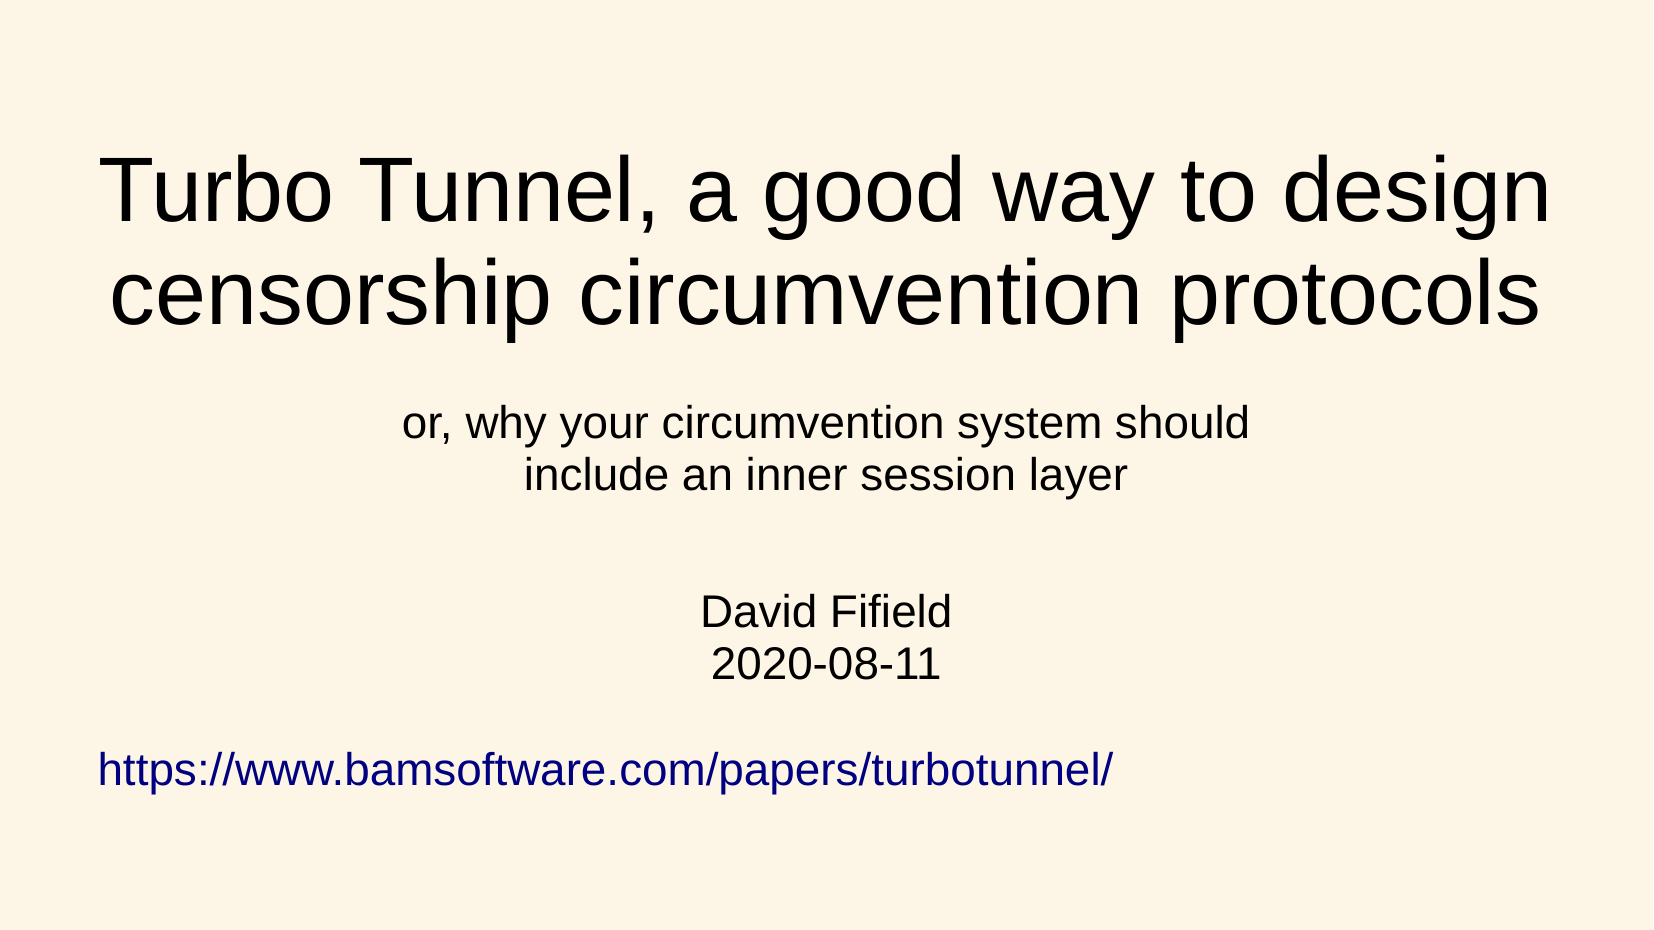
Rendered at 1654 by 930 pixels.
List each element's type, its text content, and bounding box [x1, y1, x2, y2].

title Turbo Tunnel, a good way to design censorship circumvention protocols [82, 138, 1571, 344]
text_box or, why your circumvention system should include an inner session layer [387, 390, 1266, 508]
text_box https://www.bamsoftware.com/papers/turbotunnel/ [82, 736, 1343, 803]
text_box David Fifield 2020-08-11 [685, 579, 968, 697]
